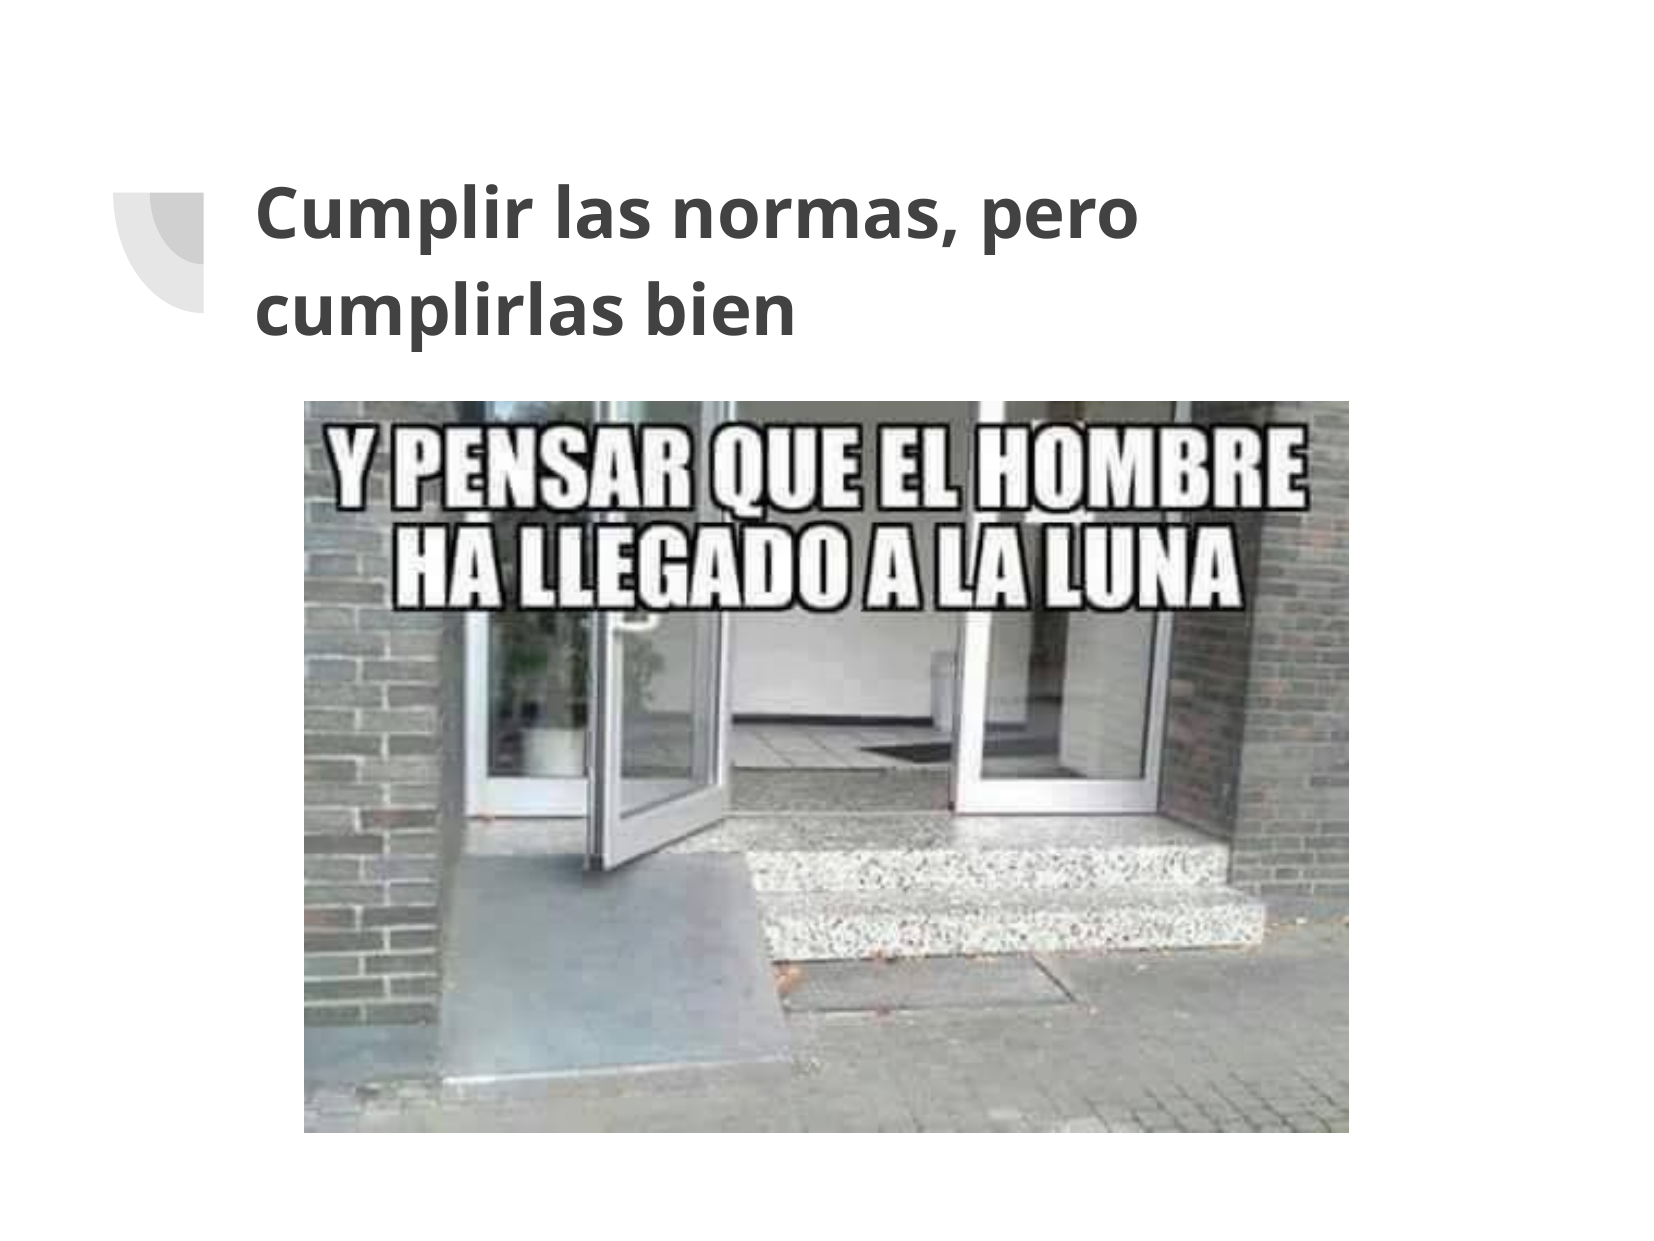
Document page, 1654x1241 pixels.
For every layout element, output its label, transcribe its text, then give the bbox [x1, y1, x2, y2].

picture [304, 401, 1349, 1133]
title Cumplir las normas, pero cumplirlas bien [235, 144, 1508, 386]
